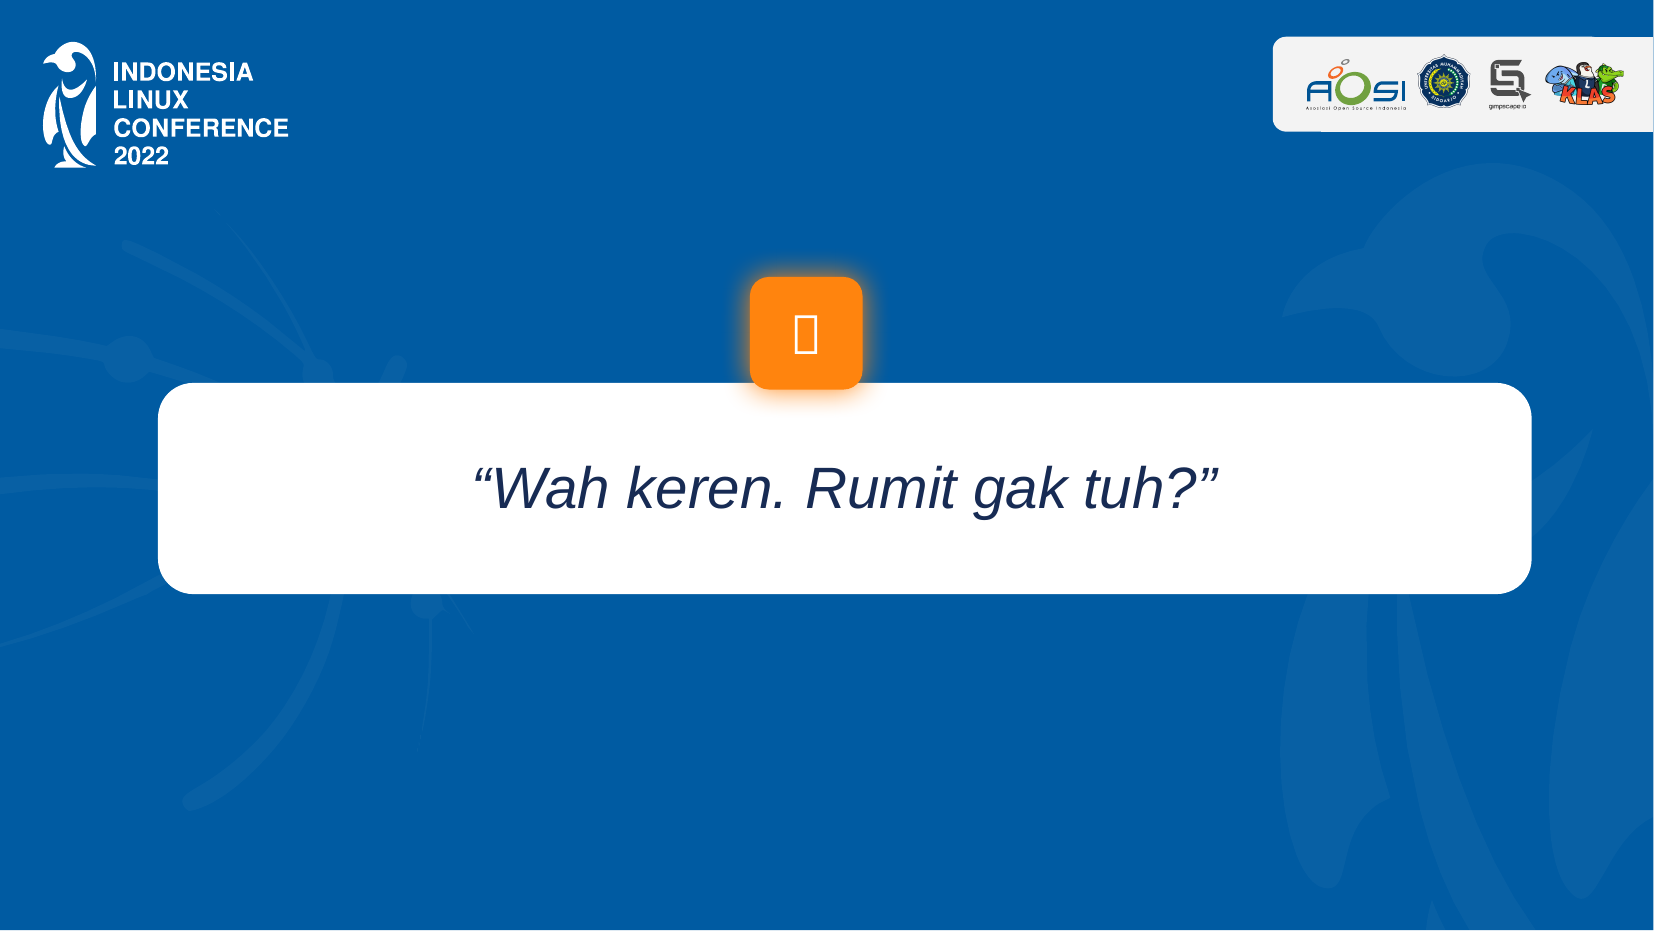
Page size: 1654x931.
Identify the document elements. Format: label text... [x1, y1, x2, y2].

picture [1545, 62, 1624, 105]
text_box “Wah keren. Rumit gak tuh?” [157, 382, 1532, 595]
text_box  [749, 276, 863, 390]
picture [1417, 54, 1471, 108]
